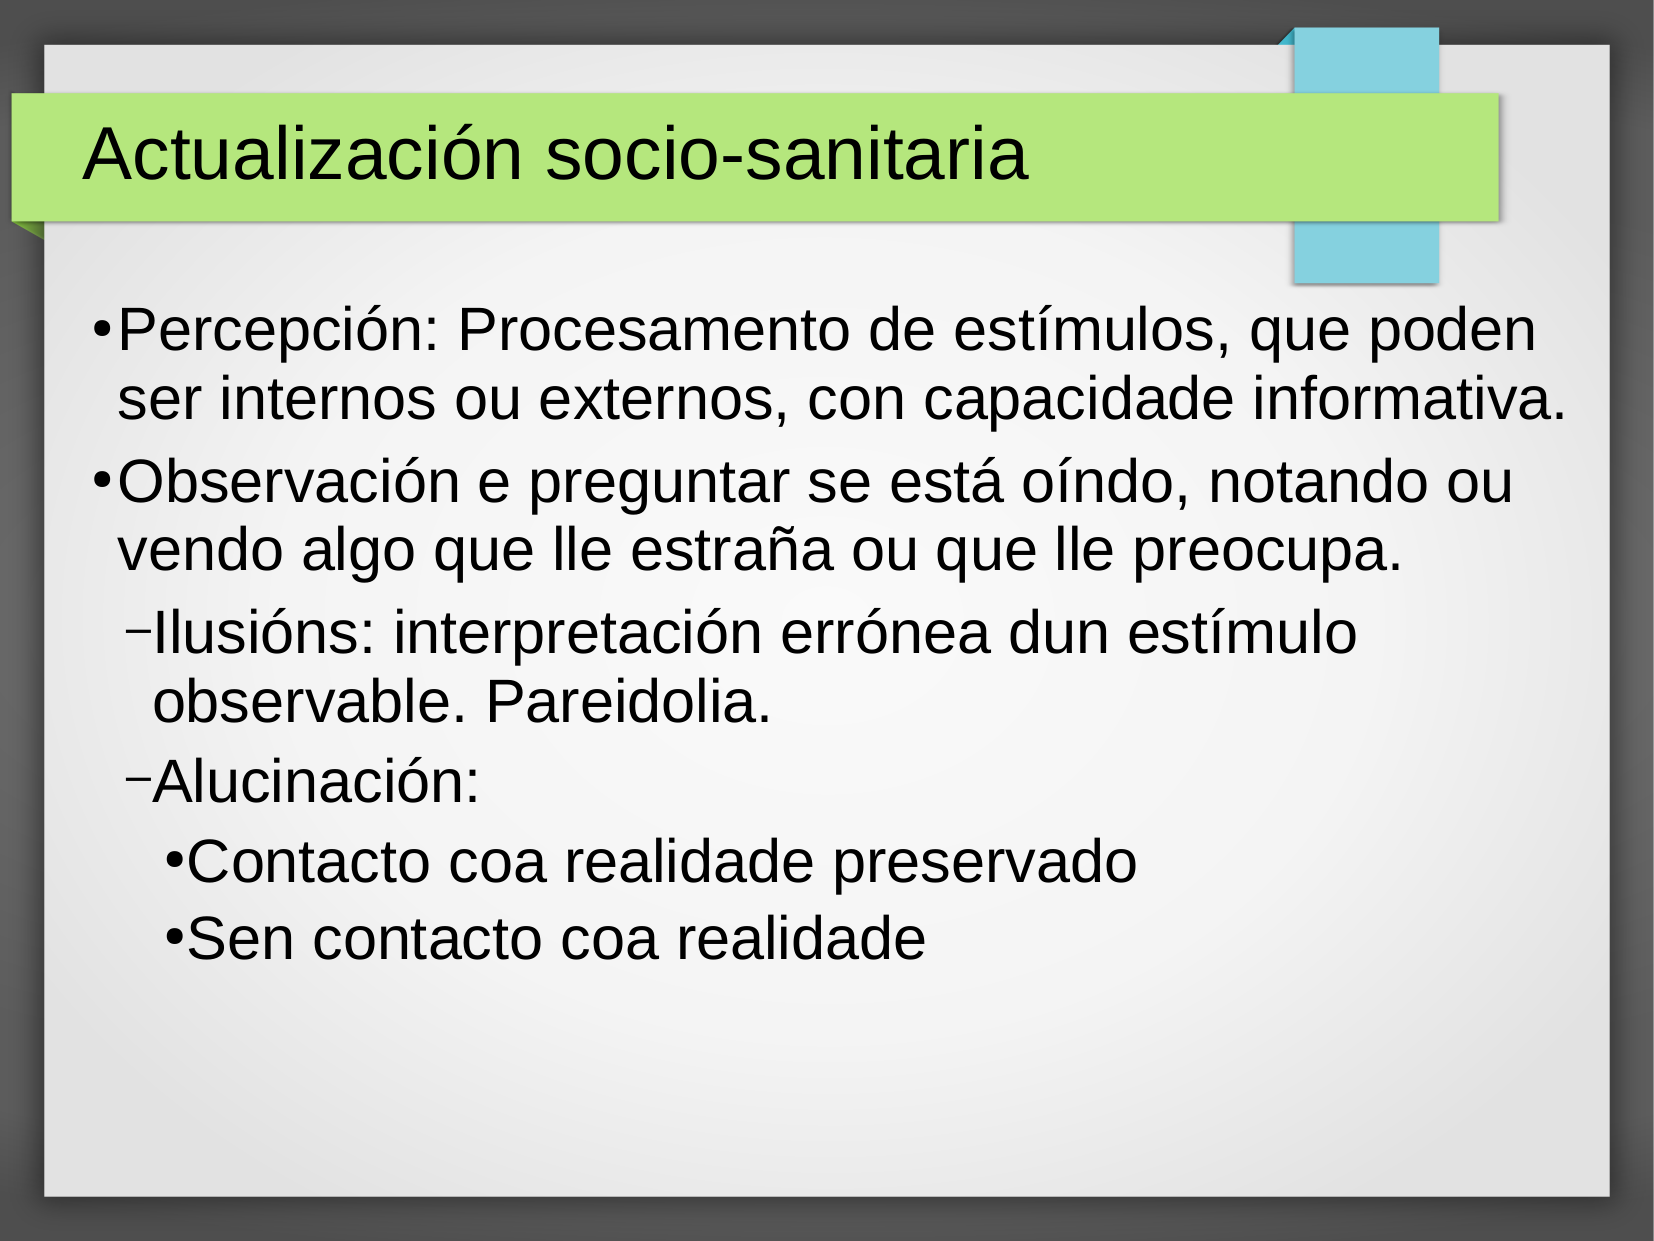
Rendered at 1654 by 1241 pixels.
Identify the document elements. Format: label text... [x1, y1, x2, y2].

title Actualización socio-sanitaria [82, 94, 1264, 213]
list Percepción: Procesamento de estímulos, que poden ser internos ou externos, con capacidade informativa. Observación e preguntar se está oíndo, notando ou vendo algo que lle estraña ou que lle preocupa. Ilusións: interpretación errónea dun estímulo observable. Pareidolia. Alucinación: Contacto coa realidade preservado Sen contacto coa realidade [82, 295, 1571, 1015]
picture [0, 0, 1654, 1241]
